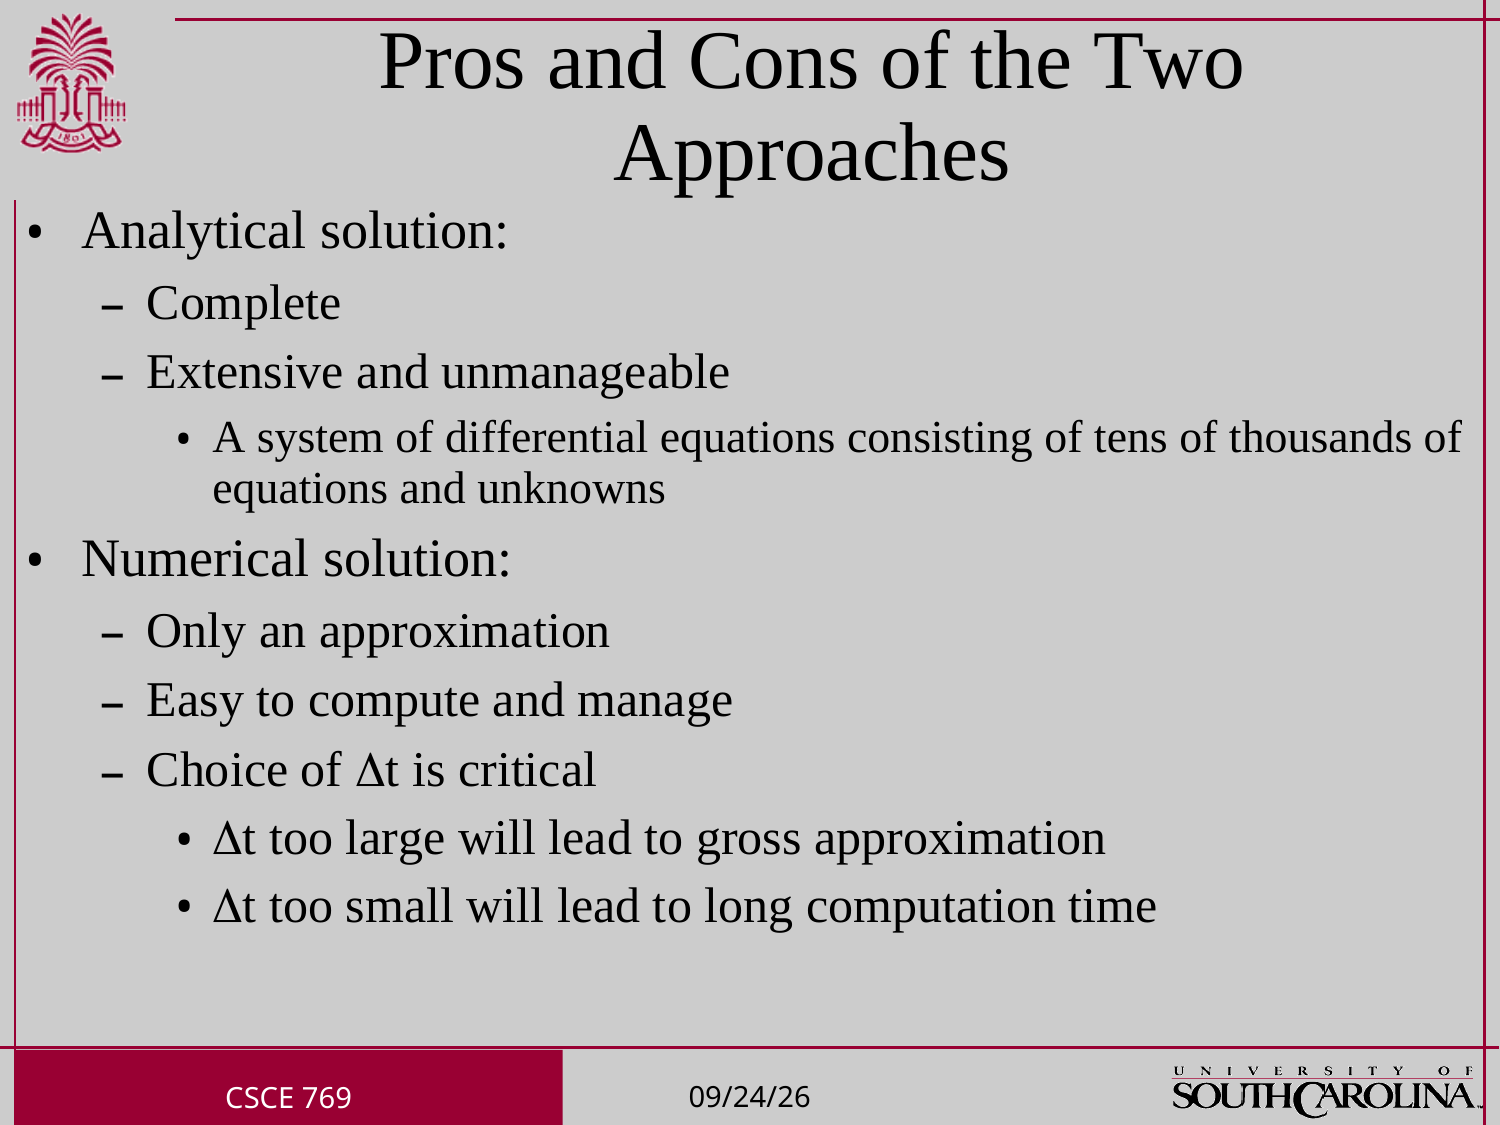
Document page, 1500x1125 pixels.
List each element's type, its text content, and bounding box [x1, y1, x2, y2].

picture [1162, 1049, 1483, 1125]
picture [12, 12, 131, 155]
title Pros and Cons of the Two Approaches [174, 13, 1450, 199]
list Analytical solution: Complete Extensive and unmanageable A system of differential equations consisting of tens of thousands of equations and unknowns Numerical solution: Only an approximation Easy to compute and manage Choice of Dt is critical Dt too large will lead to gross approximation Dt too small will lead to long computation time [24, 200, 1476, 998]
